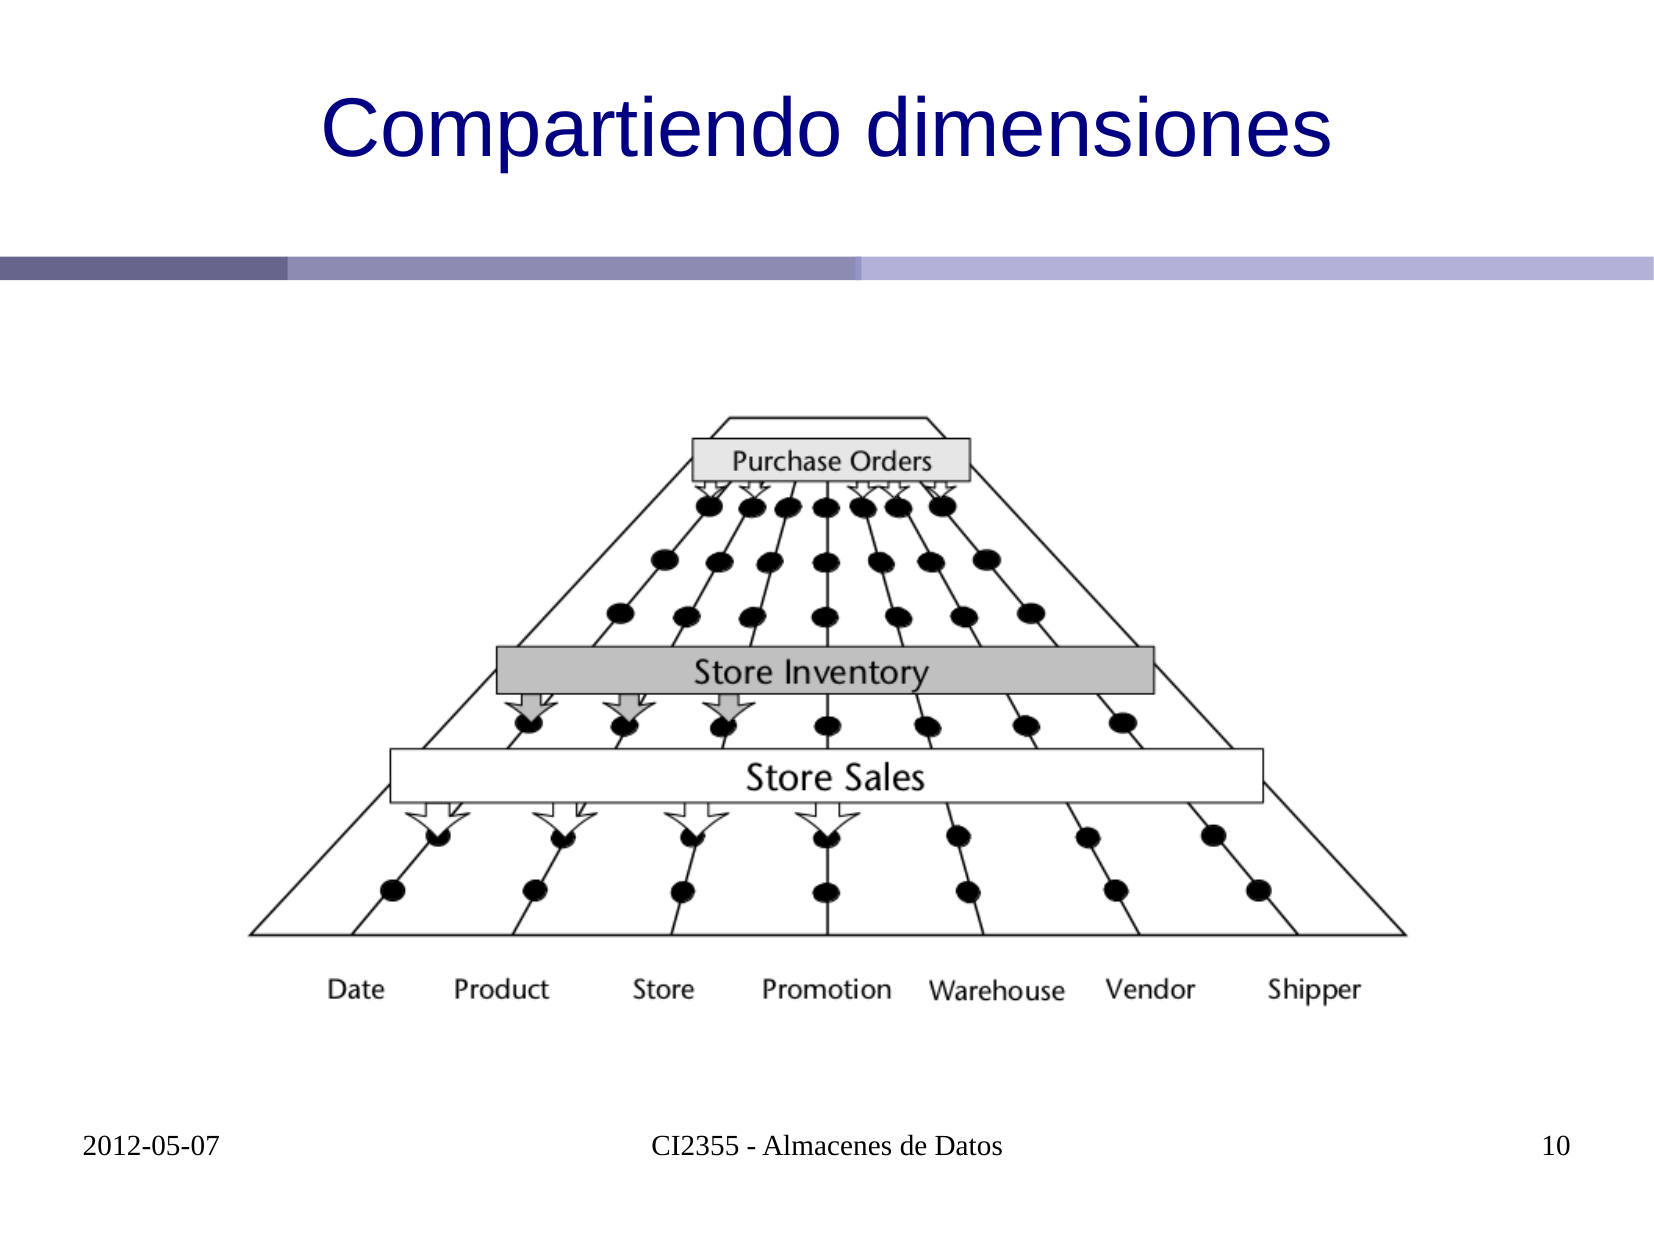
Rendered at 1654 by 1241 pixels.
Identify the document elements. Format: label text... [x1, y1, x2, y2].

picture [235, 402, 1430, 1013]
title Compartiendo dimensiones [0, 0, 1654, 257]
